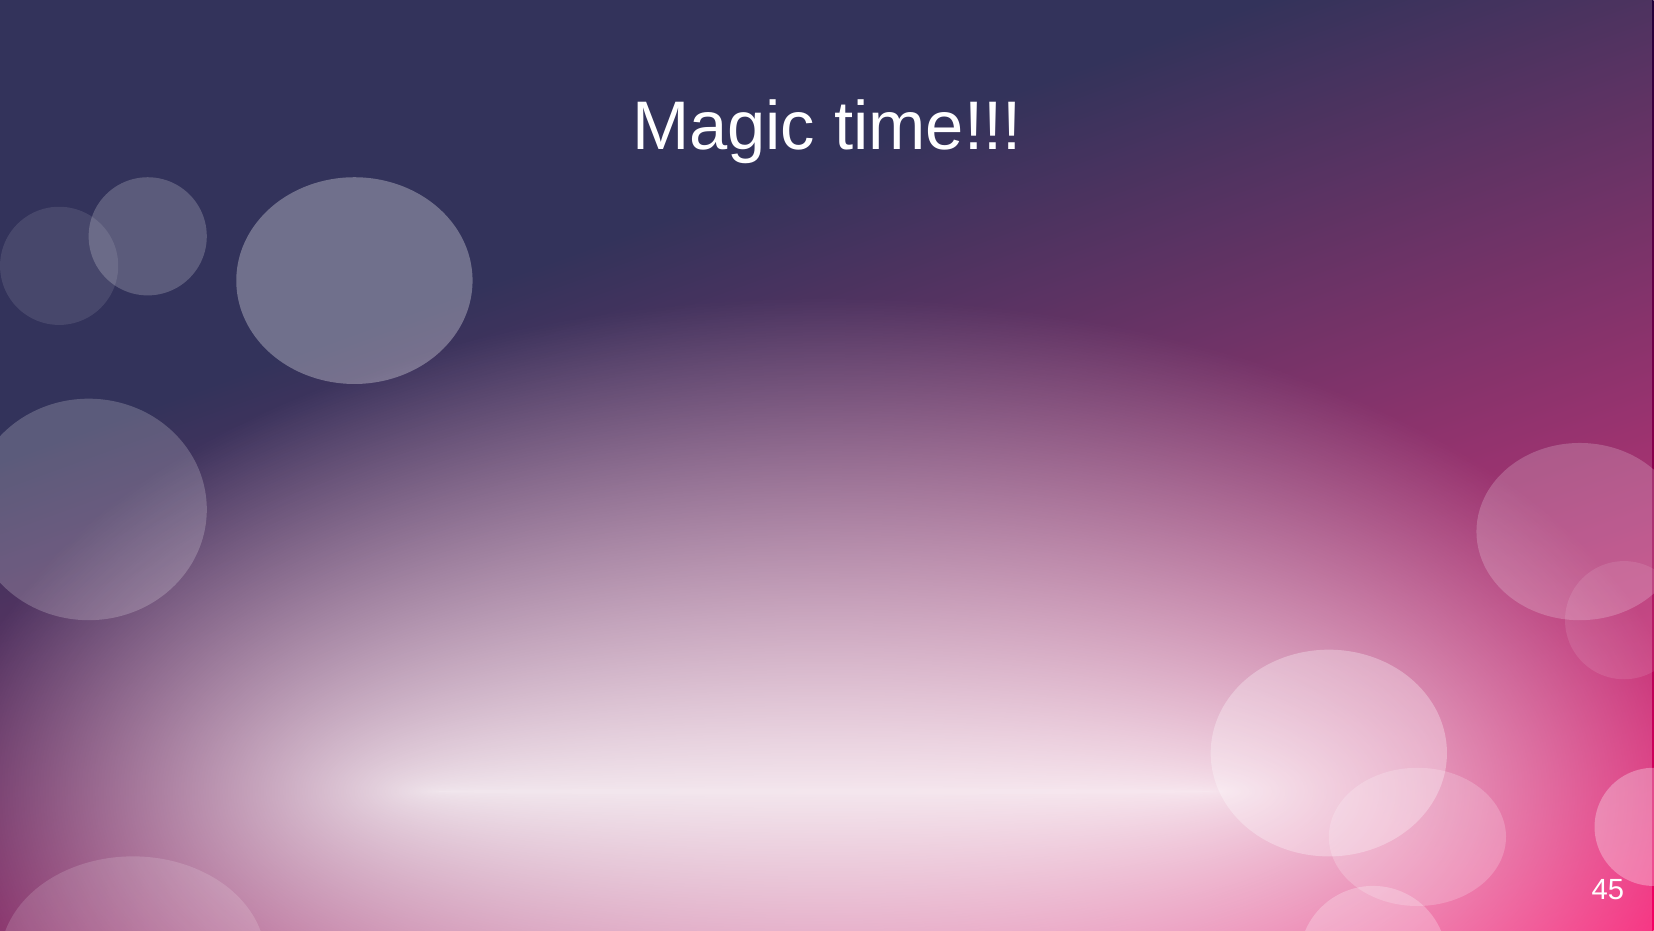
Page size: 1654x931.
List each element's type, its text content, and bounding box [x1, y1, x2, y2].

title Magic time!!! [88, 44, 1565, 207]
